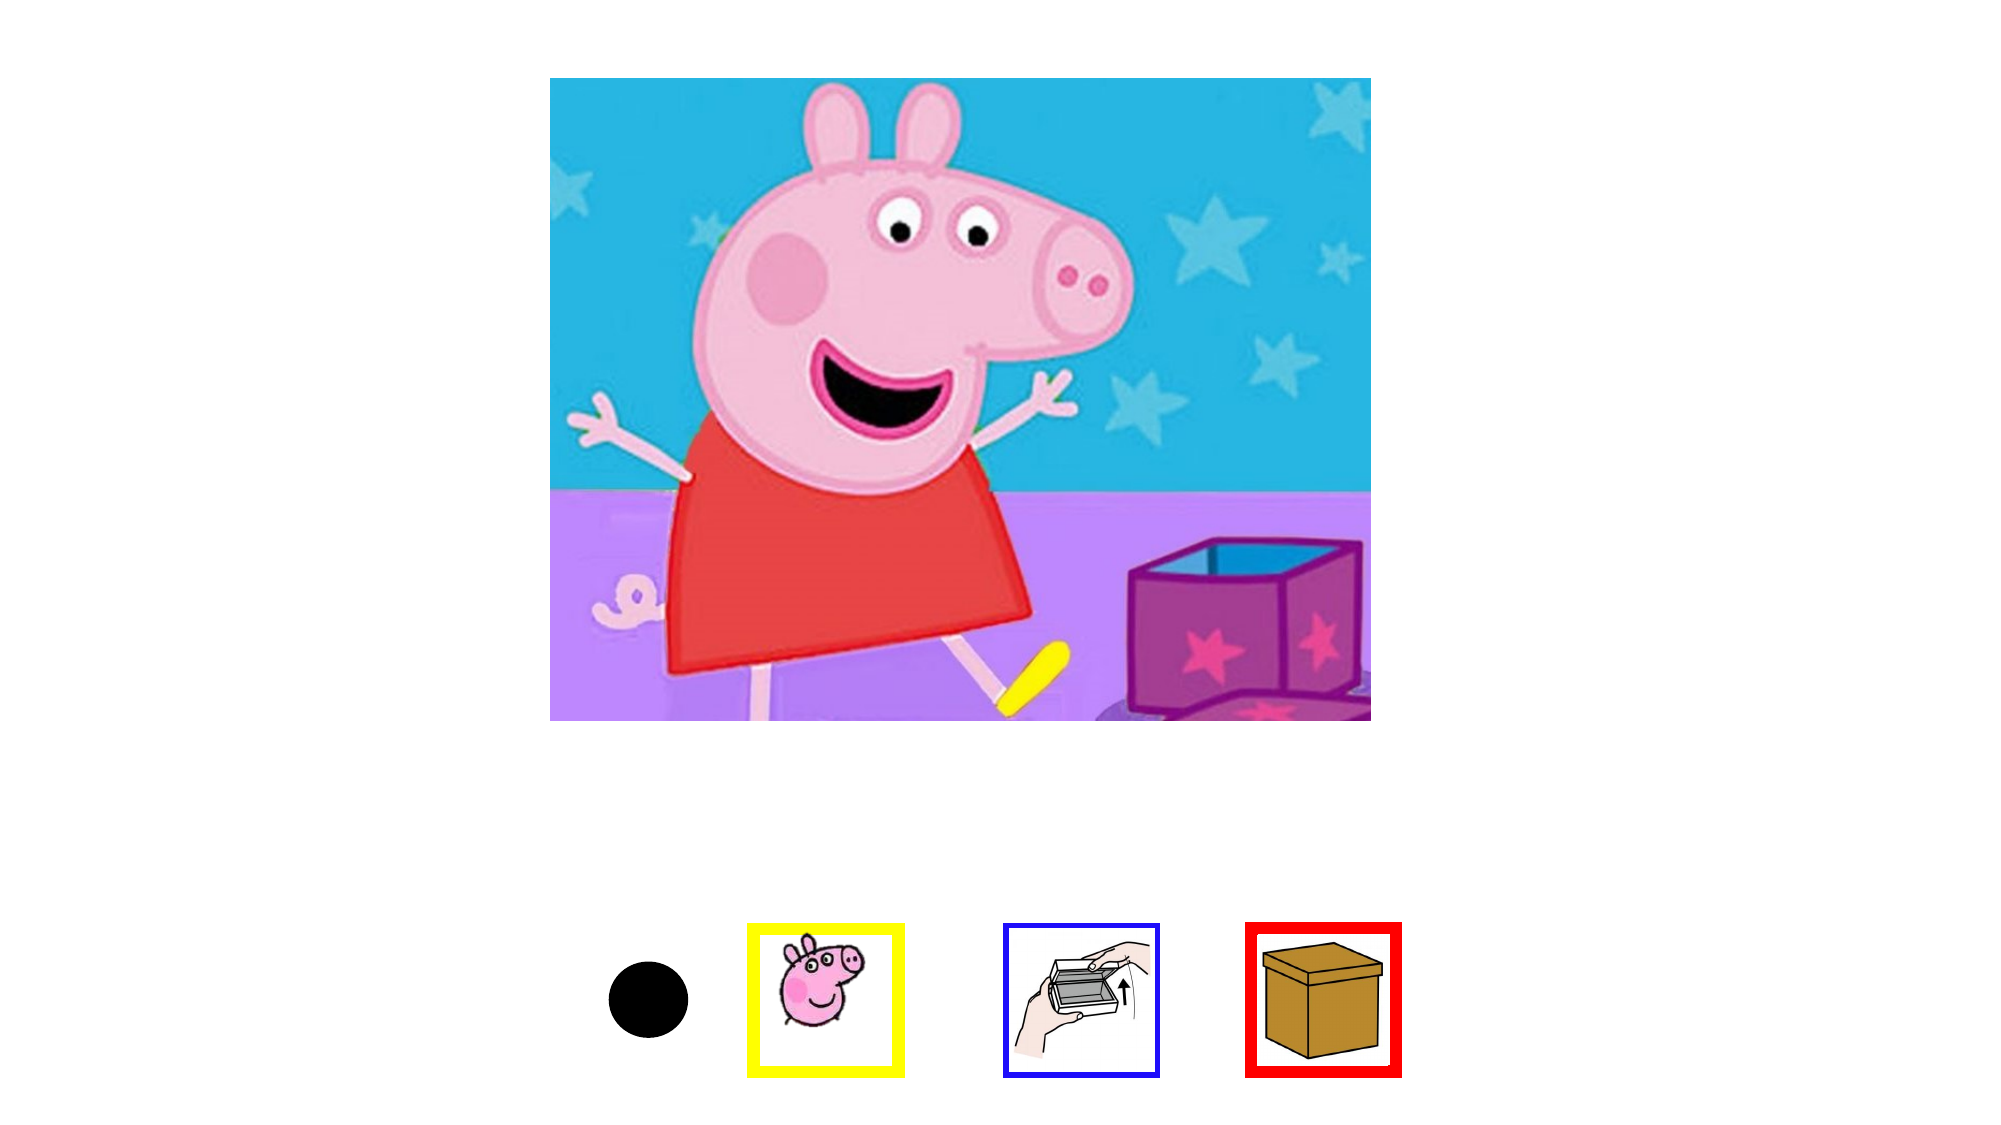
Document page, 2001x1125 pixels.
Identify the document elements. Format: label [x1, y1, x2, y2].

picture [509, 78, 1506, 1125]
